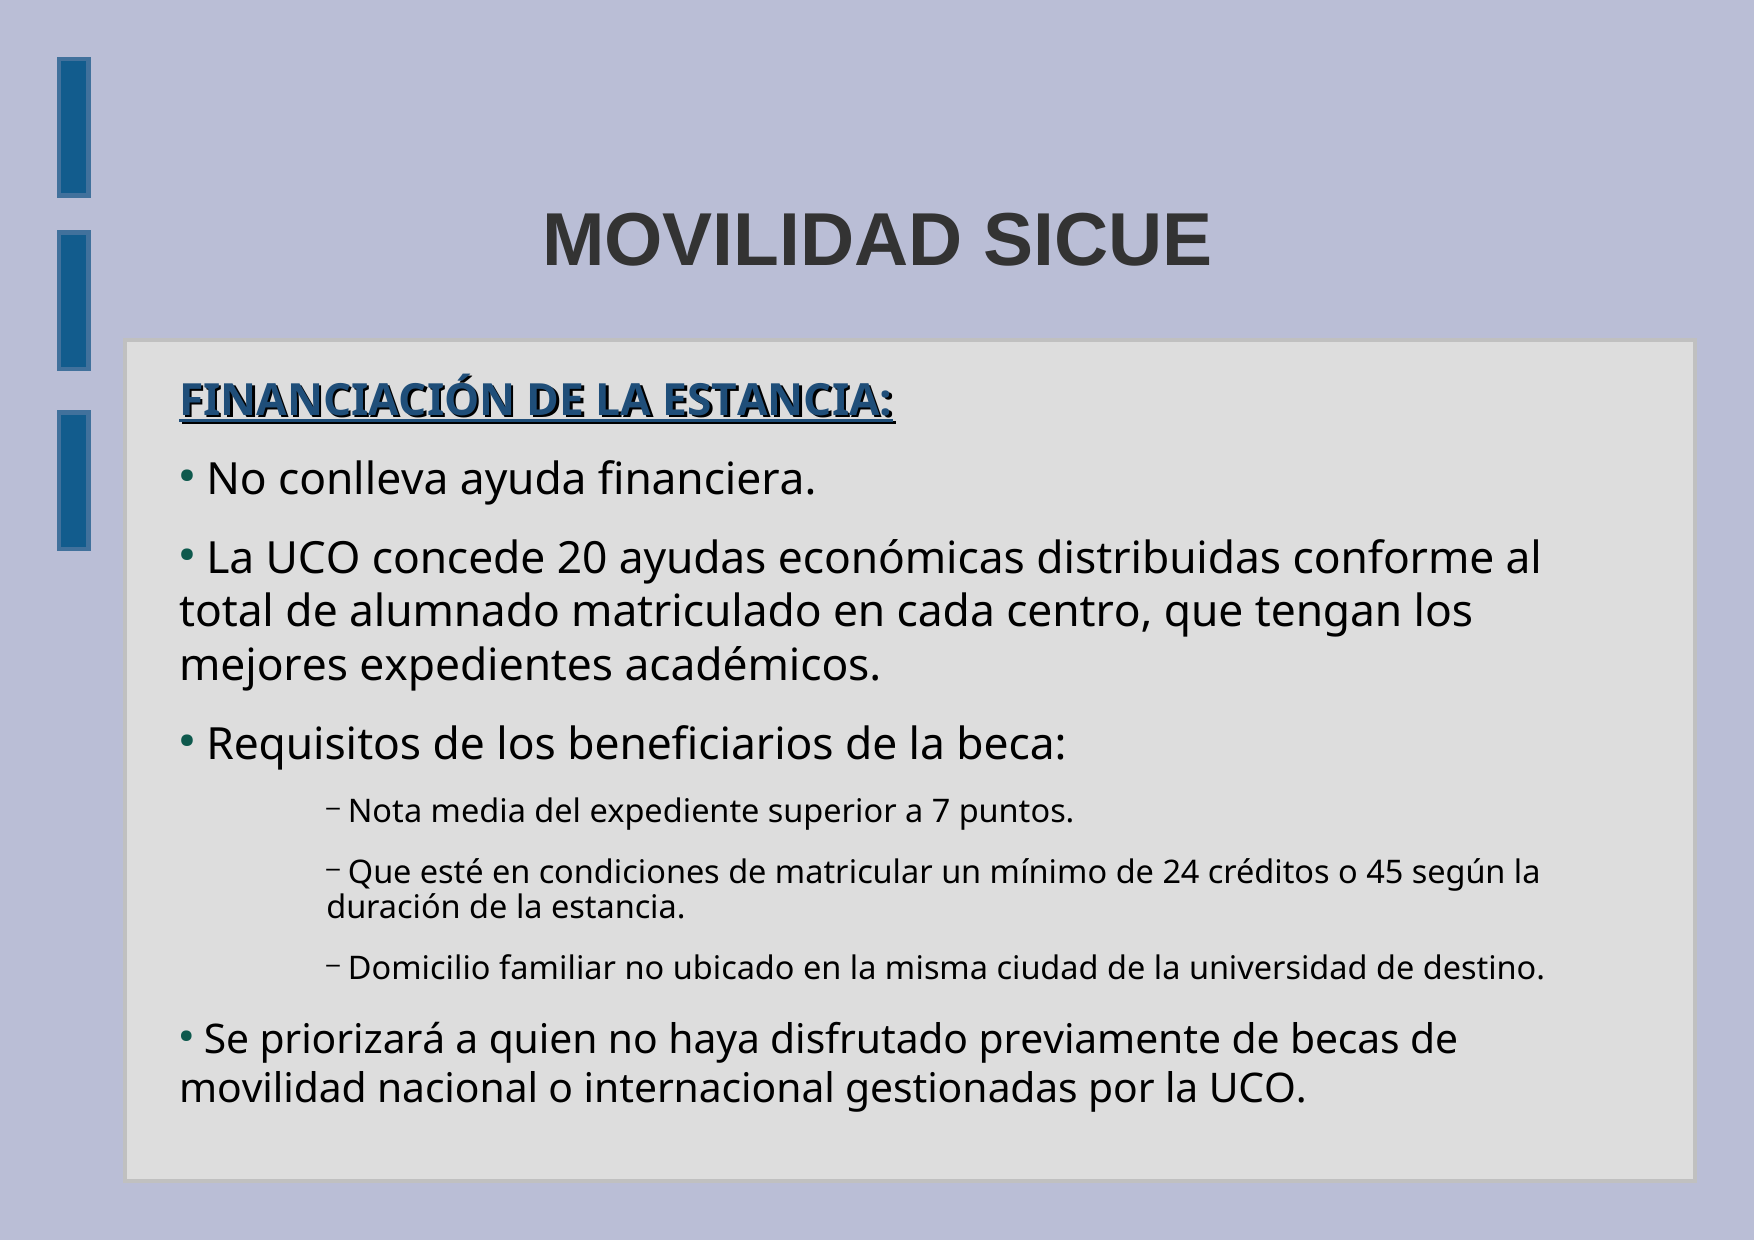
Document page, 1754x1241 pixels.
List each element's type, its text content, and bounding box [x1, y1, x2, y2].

title MOVILIDAD SICUE [179, 141, 1577, 329]
list FINANCIACIÓN DE LA ESTANCIA: No conlleva ayuda financiera. La UCO concede 20 ayudas económicas distribuidas conforme al total de alumnado matriculado en cada centro, que tengan los mejores expedientes académicos. Requisitos de los beneficiarios de la beca: Nota media del expediente superior a 7 puntos. Que esté en condiciones de matricular un mínimo de 24 créditos o 45 según la duración de la estancia. Domicilio familiar no ubicado en la misma ciudad de la universidad de destino. Se priorizará a quien no haya disfrutado previamente de becas de movilidad nacional o internacional gestionadas por la UCO. [179, 370, 1577, 1145]
